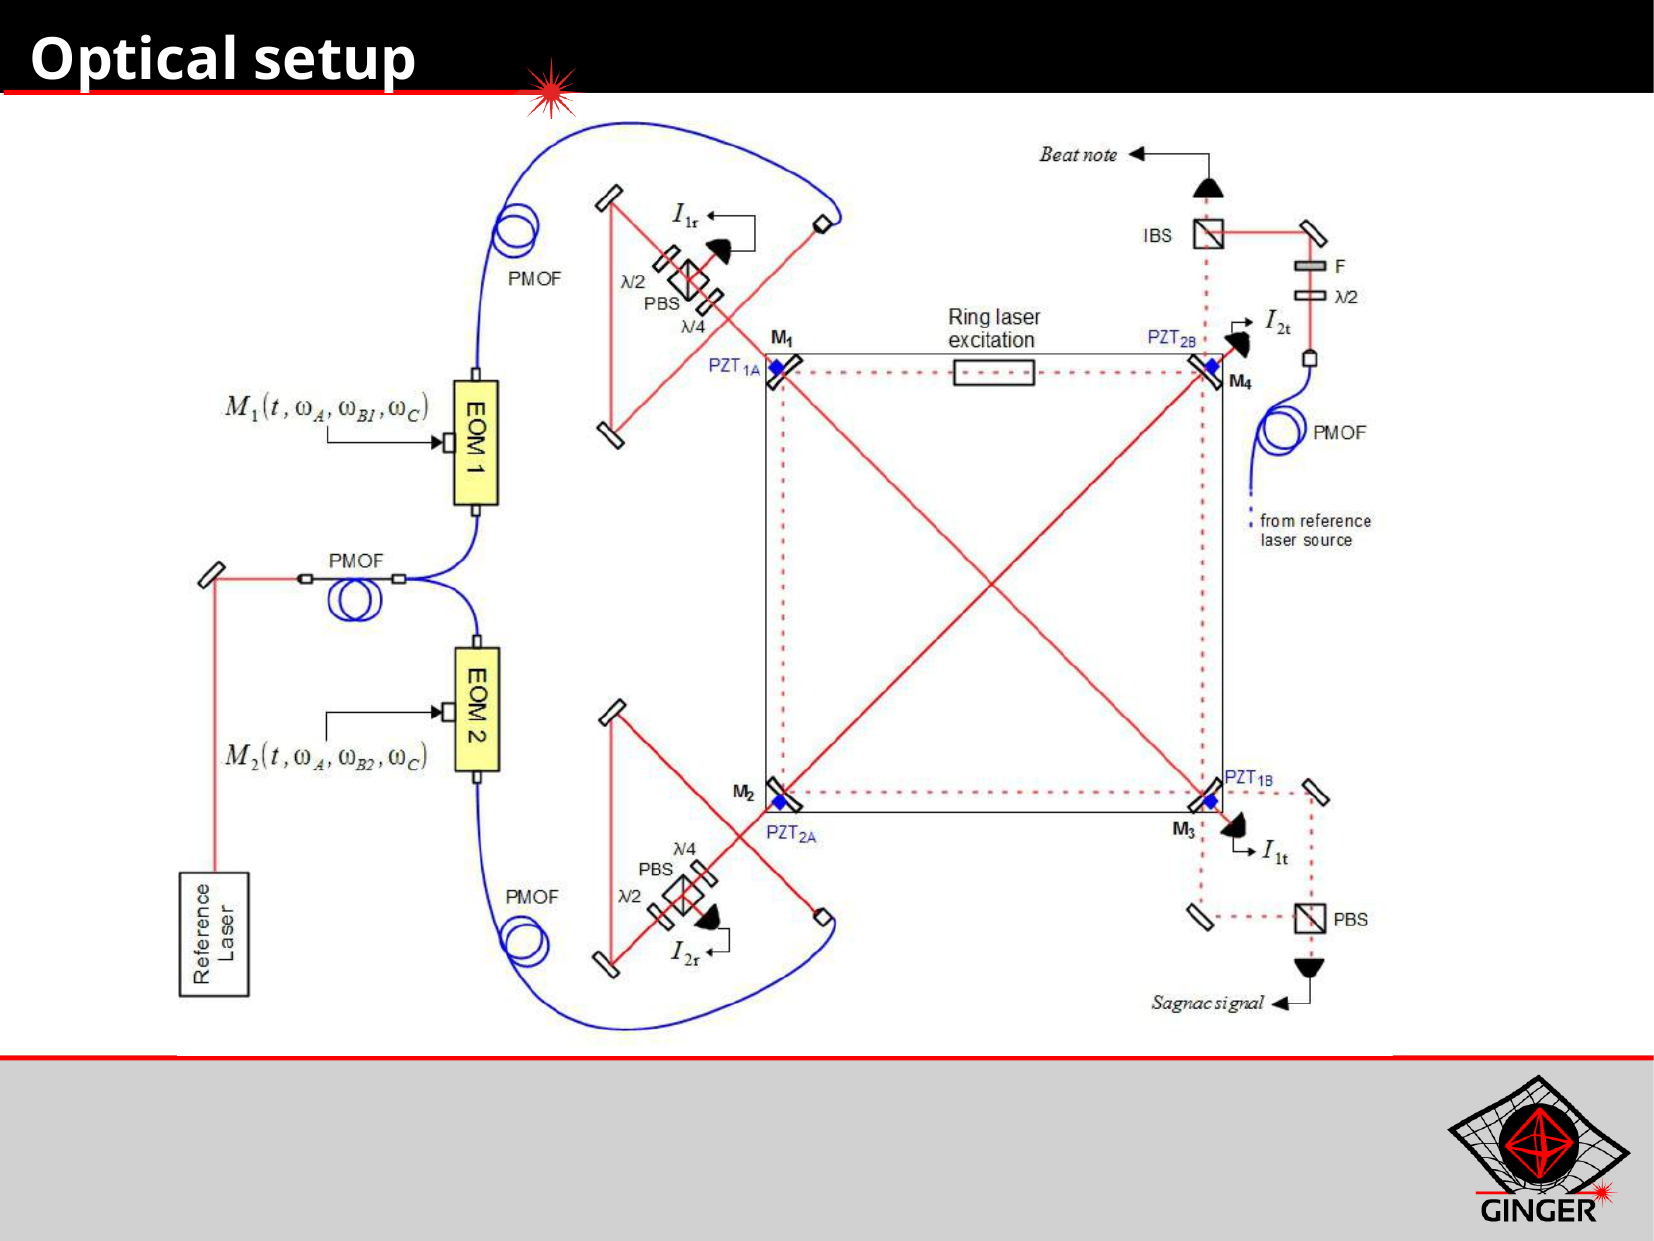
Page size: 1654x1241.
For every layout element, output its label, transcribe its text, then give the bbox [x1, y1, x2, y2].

text_box Optical setup [15, 9, 491, 91]
picture [0, 0, 1654, 1241]
